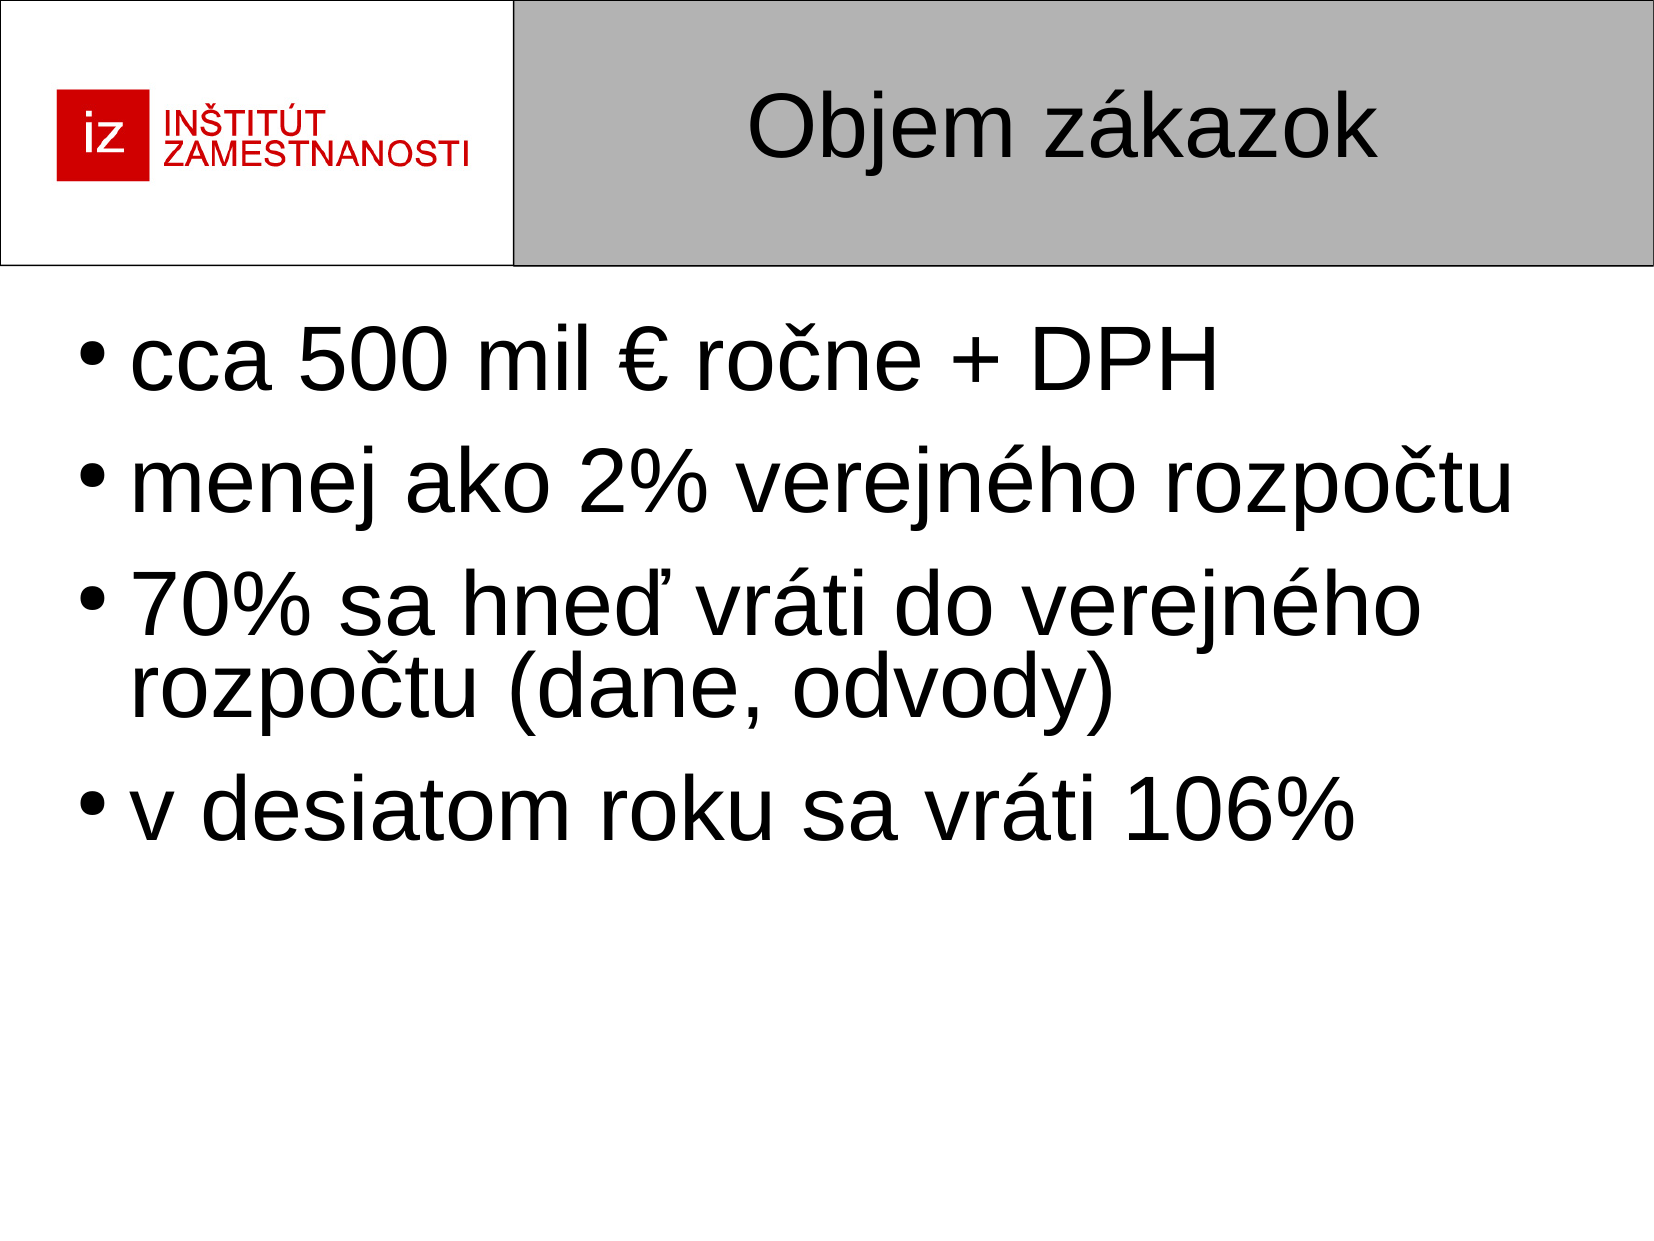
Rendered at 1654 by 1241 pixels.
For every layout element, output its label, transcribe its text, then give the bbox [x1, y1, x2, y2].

title Objem zákazok [561, 29, 1565, 237]
picture [5, 8, 512, 257]
list cca 500 mil € ročne + DPH menej ako 2% verejného rozpočtu 70% sa hneď vráti do verejného rozpočtu (dane, odvody) v desiatom roku sa vráti 106% [59, 324, 1625, 1182]
